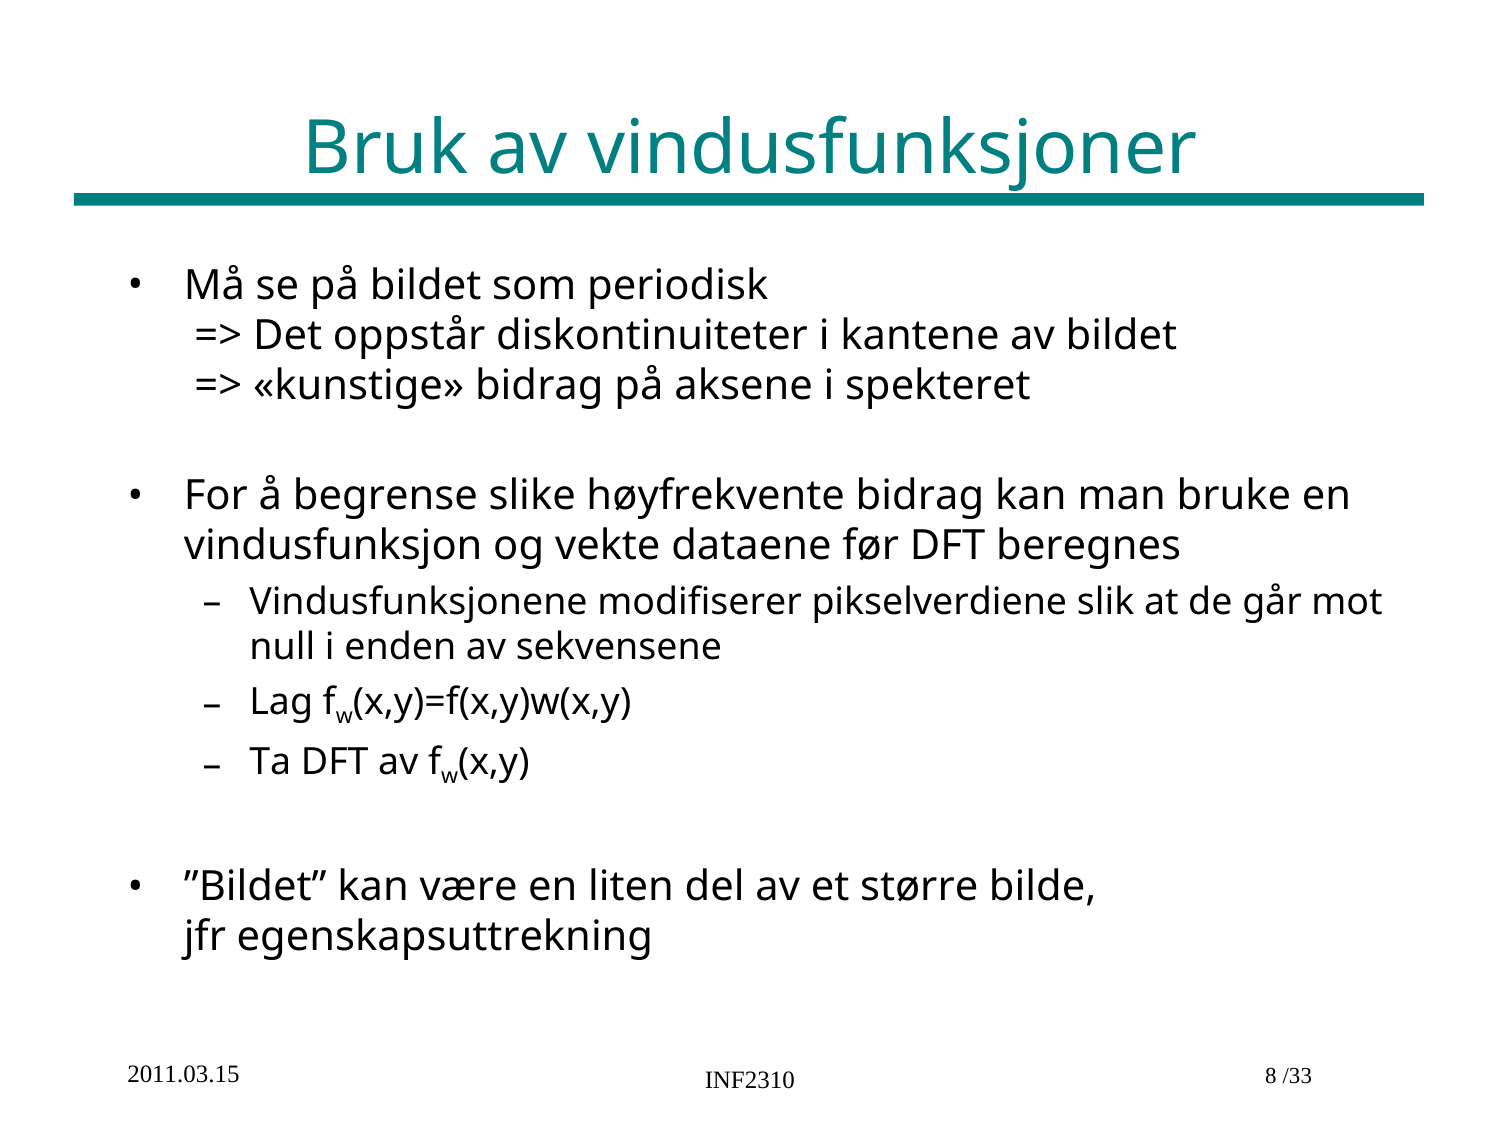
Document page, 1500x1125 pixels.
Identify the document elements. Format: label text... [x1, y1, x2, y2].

list Må se på bildet som periodisk => Det oppstår diskontinuiteter i kantene av bildet => «kunstige» bidrag på aksene i spekteret For å begrense slike høyfrekvente bidrag kan man bruke en vindusfunksjon og vekte dataene før DFT beregnes Vindusfunksjonene modifiserer pikselverdiene slik at de går mot null i enden av sekvensene Lag fw(x,y)=f(x,y)w(x,y) Ta DFT av fw(x,y) ”Bildet” kan være en liten del av et større bilde, jfr egenskapsuttrekning [112, 249, 1406, 1038]
title Bruk av vindusfunksjoner [112, 62, 1388, 226]
